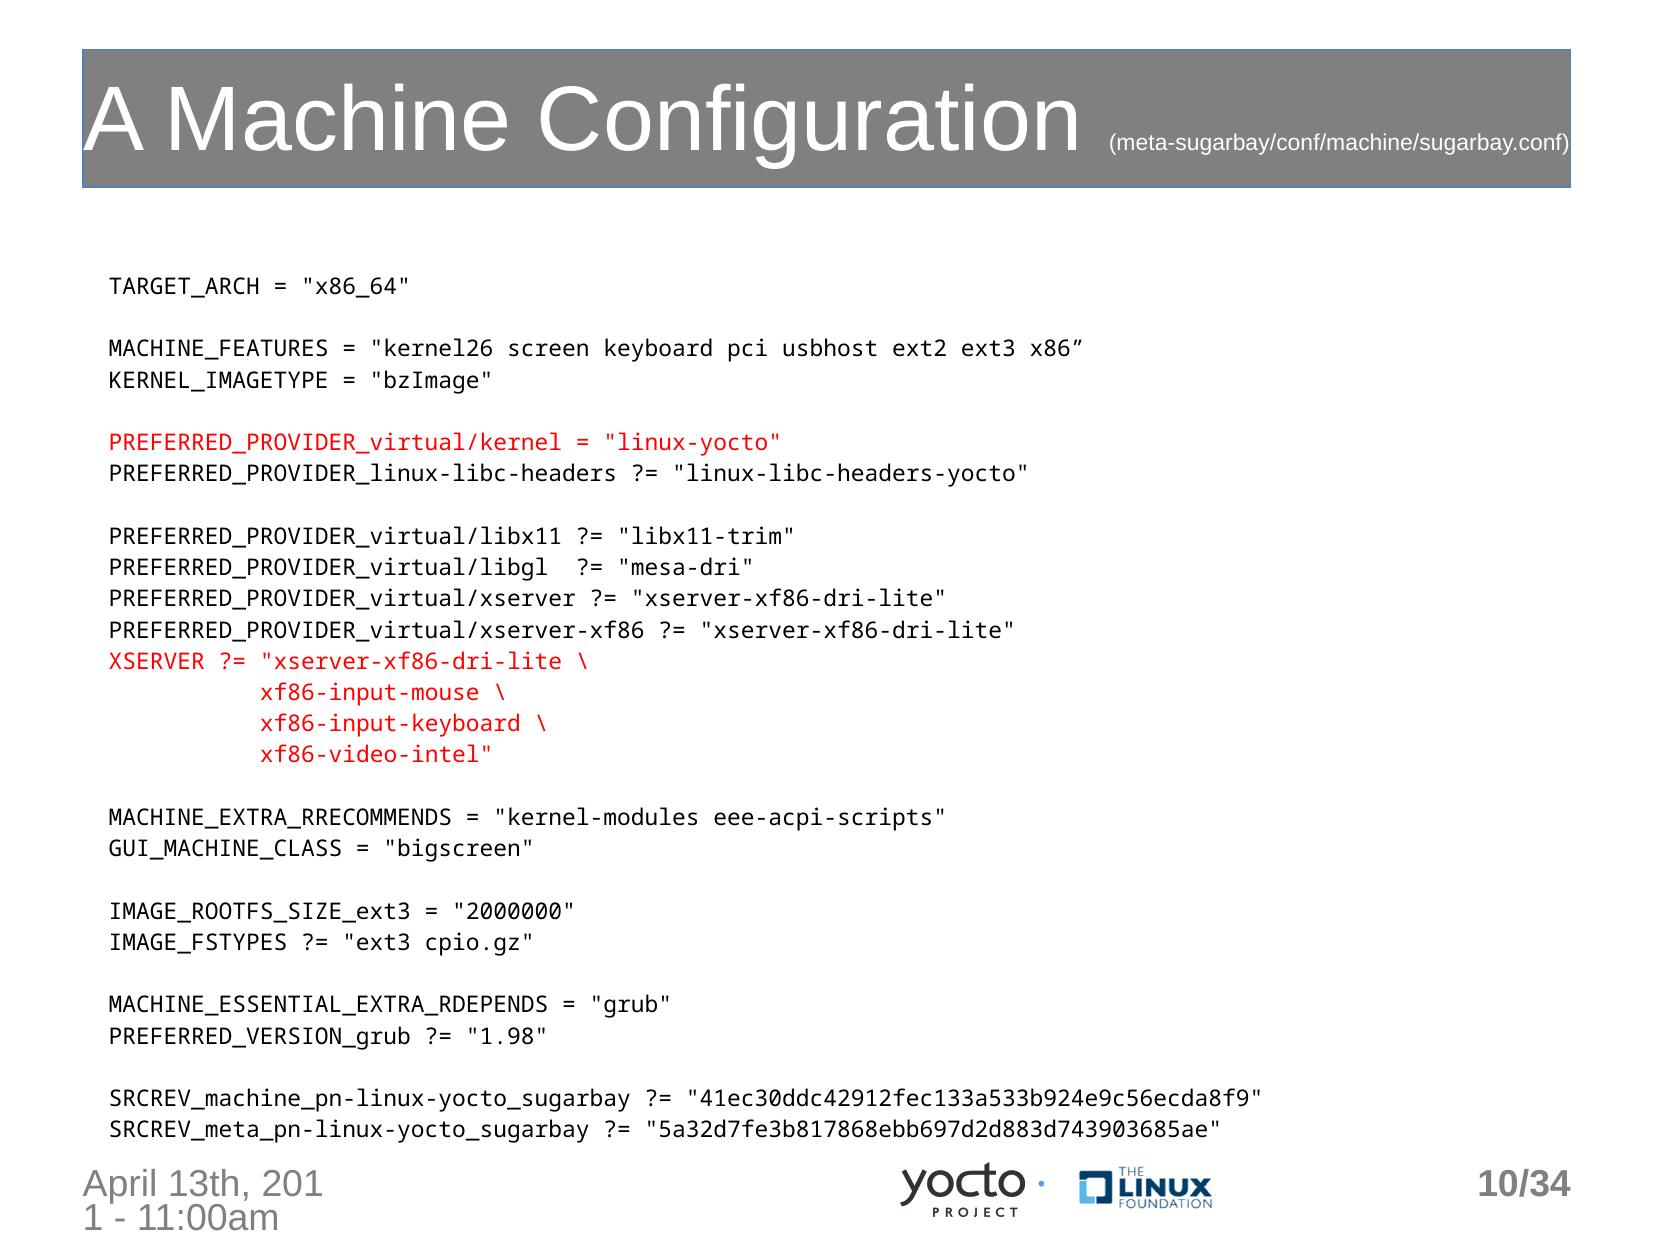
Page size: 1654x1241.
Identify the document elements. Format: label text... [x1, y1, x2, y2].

picture [900, 1162, 1044, 1217]
title A Machine Configuration (meta-sugarbay/conf/machine/sugarbay.conf) [82, 49, 1571, 188]
picture [1075, 1162, 1215, 1211]
text_box TARGET_ARCH = "x86_64" MACHINE_FEATURES = "kernel26 screen keyboard pci usbhost ext2 ext3 x86” KERNEL_IMAGETYPE = "bzImage" PREFERRED_PROVIDER_virtual/kernel = "linux-yocto" PREFERRED_PROVIDER_linux-libc-headers ?= "linux-libc-headers-yocto" PREFERRED_PROVIDER_virtual/libx11 ?= "libx11-trim" PREFERRED_PROVIDER_virtual/libgl ?= "mesa-dri" PREFERRED_PROVIDER_virtual/xserver ?= "xserver-xf86-dri-lite" PREFERRED_PROVIDER_virtual/xserver-xf86 ?= "xserver-xf86-dri-lite" XSERVER ?= "xserver-xf86-dri-lite \ xf86-input-mouse \ xf86-input-keyboard \ xf86-video-intel" MACHINE_EXTRA_RRECOMMENDS = "kernel-modules eee-acpi-scripts" GUI_MACHINE_CLASS = "bigscreen" IMAGE_ROOTFS_SIZE_ext3 = "2000000" IMAGE_FSTYPES ?= "ext3 cpio.gz" MACHINE_ESSENTIAL_EXTRA_RDEPENDS = "grub" PREFERRED_VERSION_grub ?= "1.98" SRCREV_machine_pn-linux-yocto_sugarbay ?= "41ec30ddc42912fec133a533b924e9c56ecda8f9" SRCREV_meta_pn-linux-yocto_sugarbay ?= "5a32d7fe3b817868ebb697d2d883d743903685ae" [93, 262, 1555, 1088]
